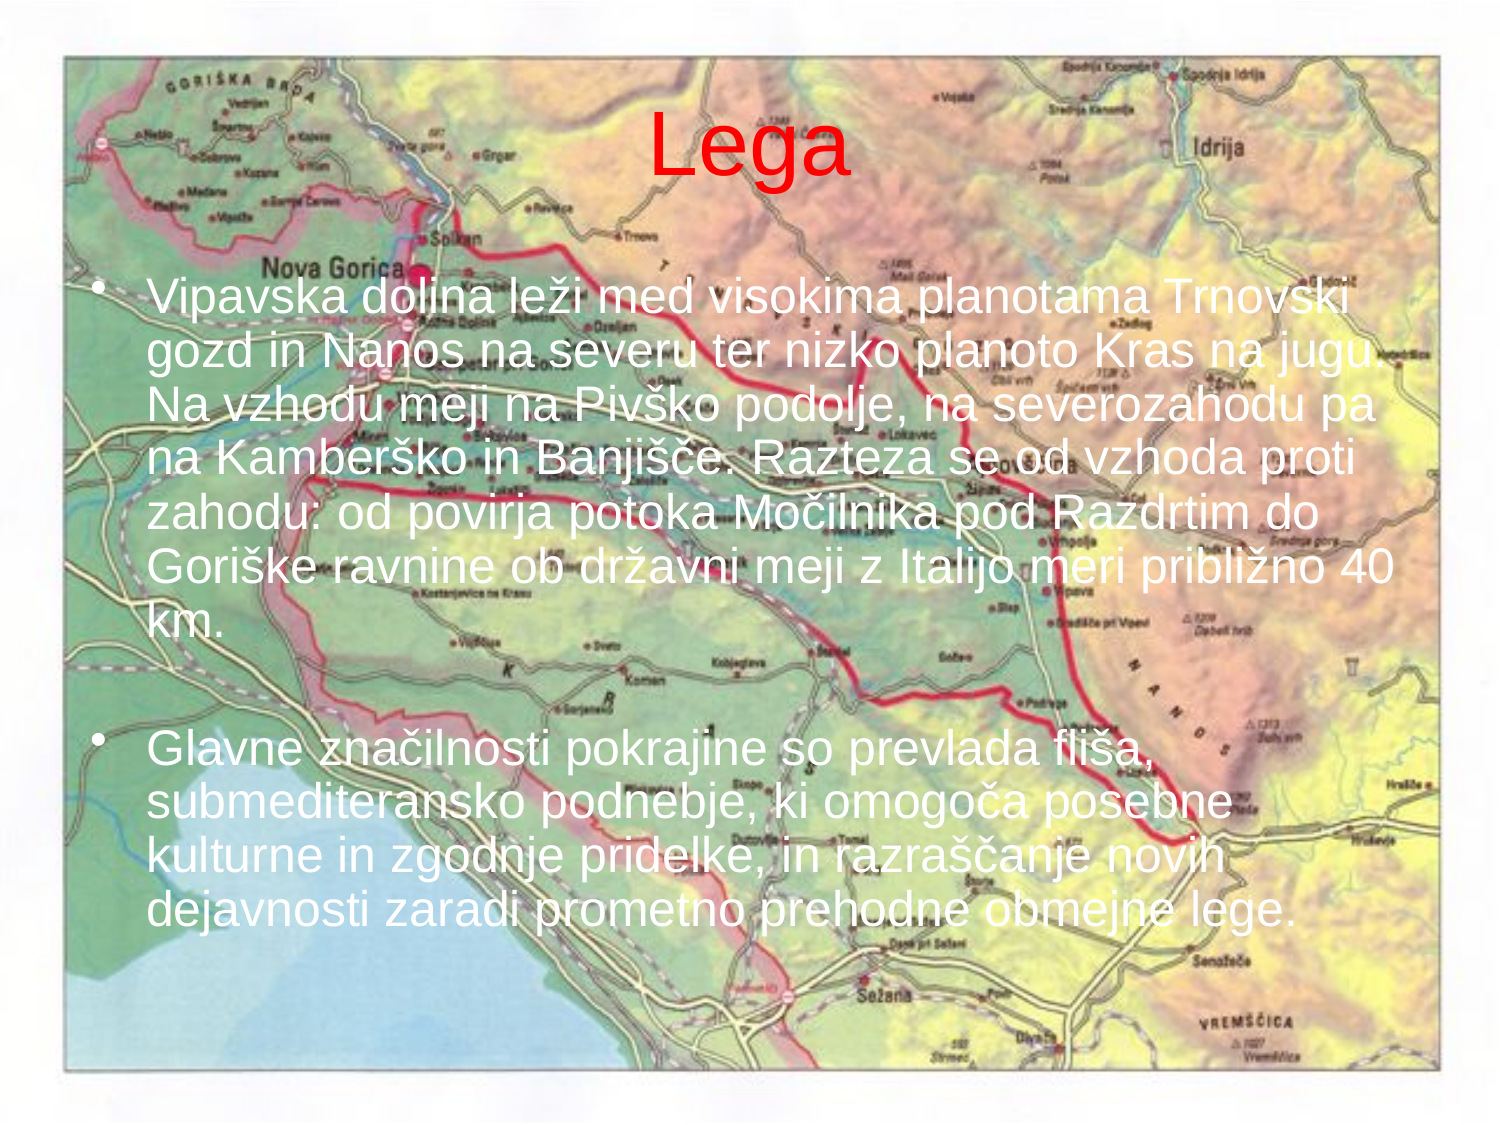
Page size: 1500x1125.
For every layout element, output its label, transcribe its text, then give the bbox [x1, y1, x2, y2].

picture [0, 1, 1500, 1125]
title Lega [75, 45, 1425, 233]
list Vipavska dolina leži med visokima planotama Trnovski gozd in Nanos na severu ter nizko planoto Kras na jugu. Na vzhodu meji na Pivško podolje, na severozahodu pa na Kamberško in Banjišče. Razteza se od vzhoda proti zahodu: od povirja potoka Močilnika pod Razdrtim do Goriške ravnine ob državni meji z Italijo meri približno 40 km. Glavne značilnosti pokrajine so prevlada fliša, submediteransko podnebje, ki omogoča posebne kulturne in zgodnje pridelke, in razraščanje novih dejavnosti zaradi prometno prehodne obmejne lege. [75, 262, 1412, 1005]
